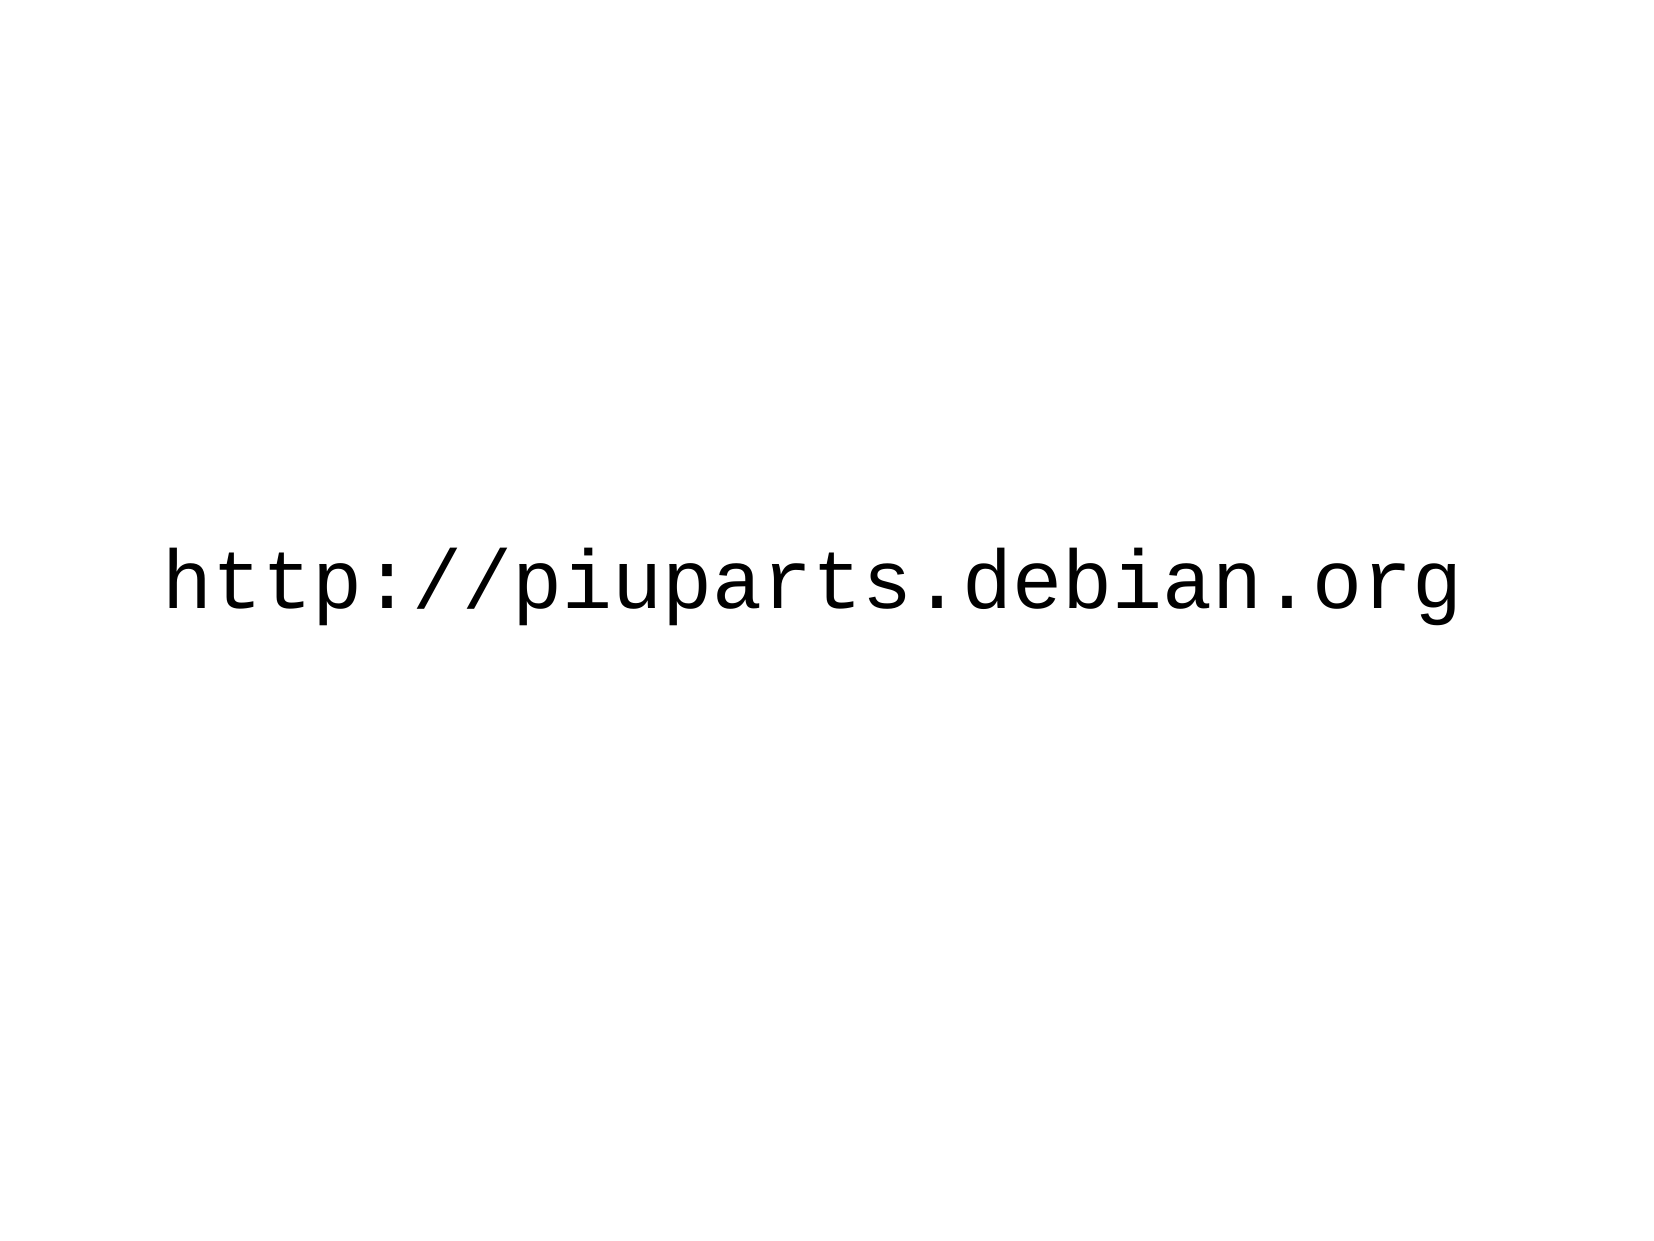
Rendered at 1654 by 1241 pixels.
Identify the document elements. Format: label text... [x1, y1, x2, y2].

text_box http://piuparts.debian.org [147, 531, 1478, 641]
